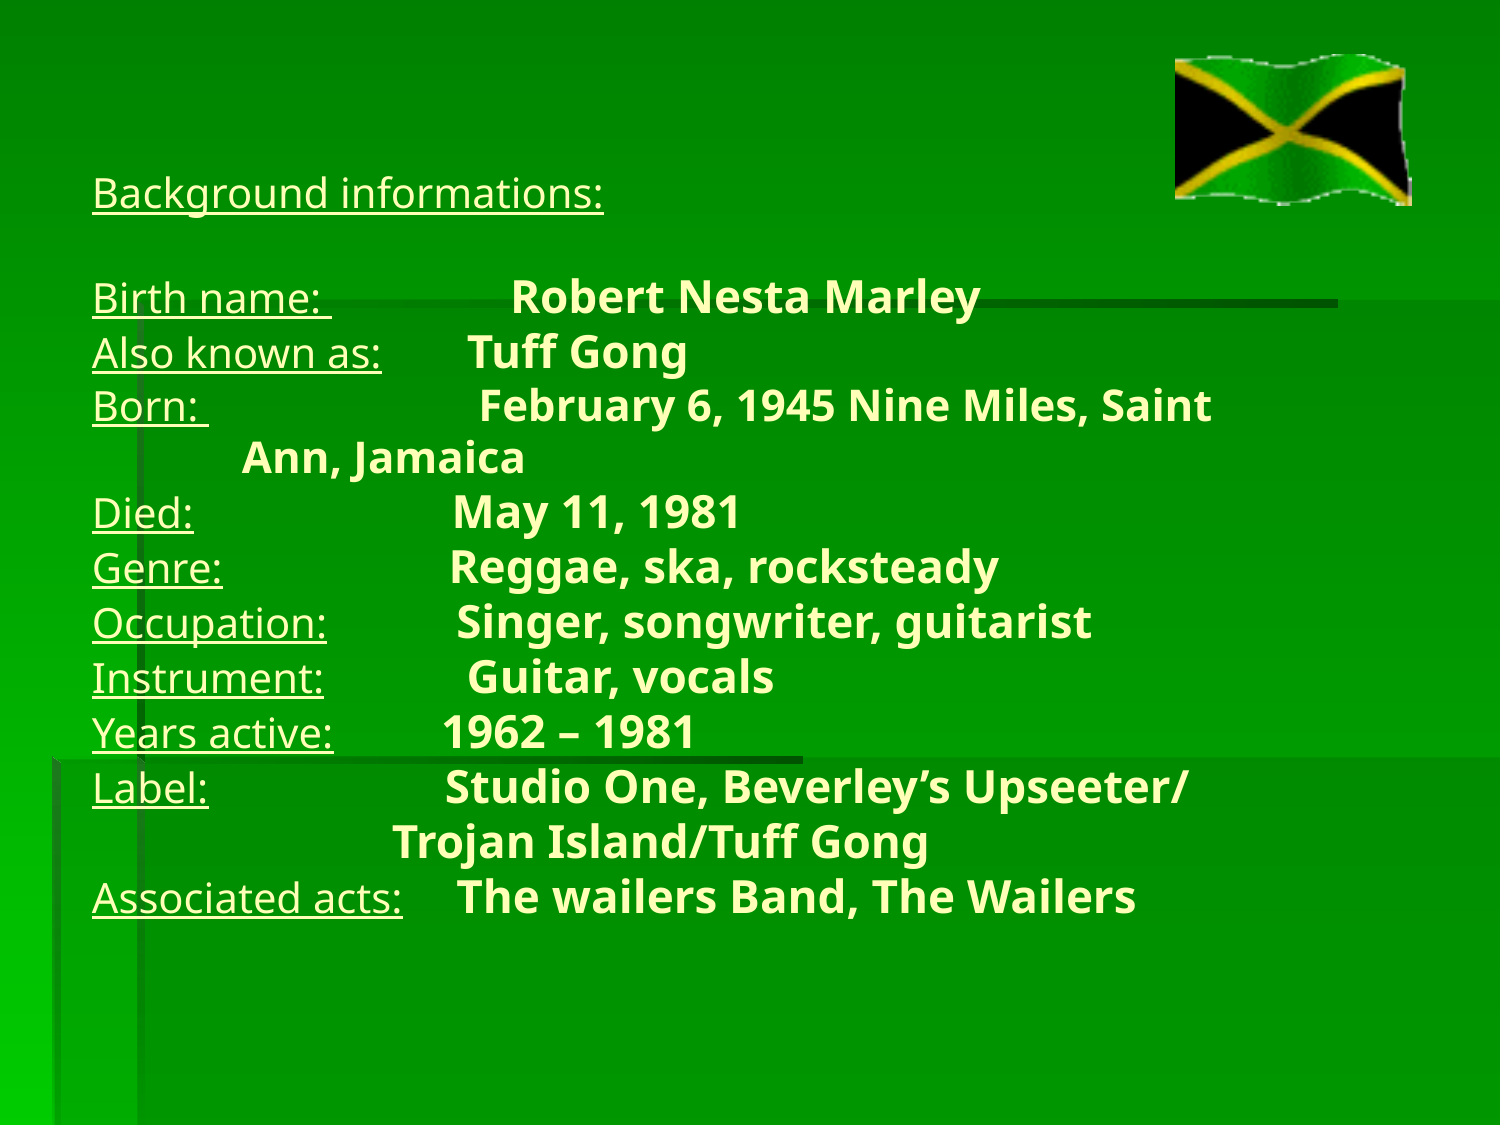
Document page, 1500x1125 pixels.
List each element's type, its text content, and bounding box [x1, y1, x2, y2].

title Background informations: Birth name: Robert Nesta Marley Also known as: Tuff Gong Born: February 6, 1945 Nine Miles, Saint Ann, Jamaica Died: May 11, 1981 Genre: Reggae, ska, rocksteady Occupation: Singer, songwriter, guitarist Instrument: Guitar, vocals Years active: 1962 – 1981 Label: Studio One, Beverley’s Upseeter/ Trojan Island/Tuff Gong Associated acts: The wailers Band, The Wailers [76, 42, 1453, 1047]
picture [1175, 54, 1412, 206]
